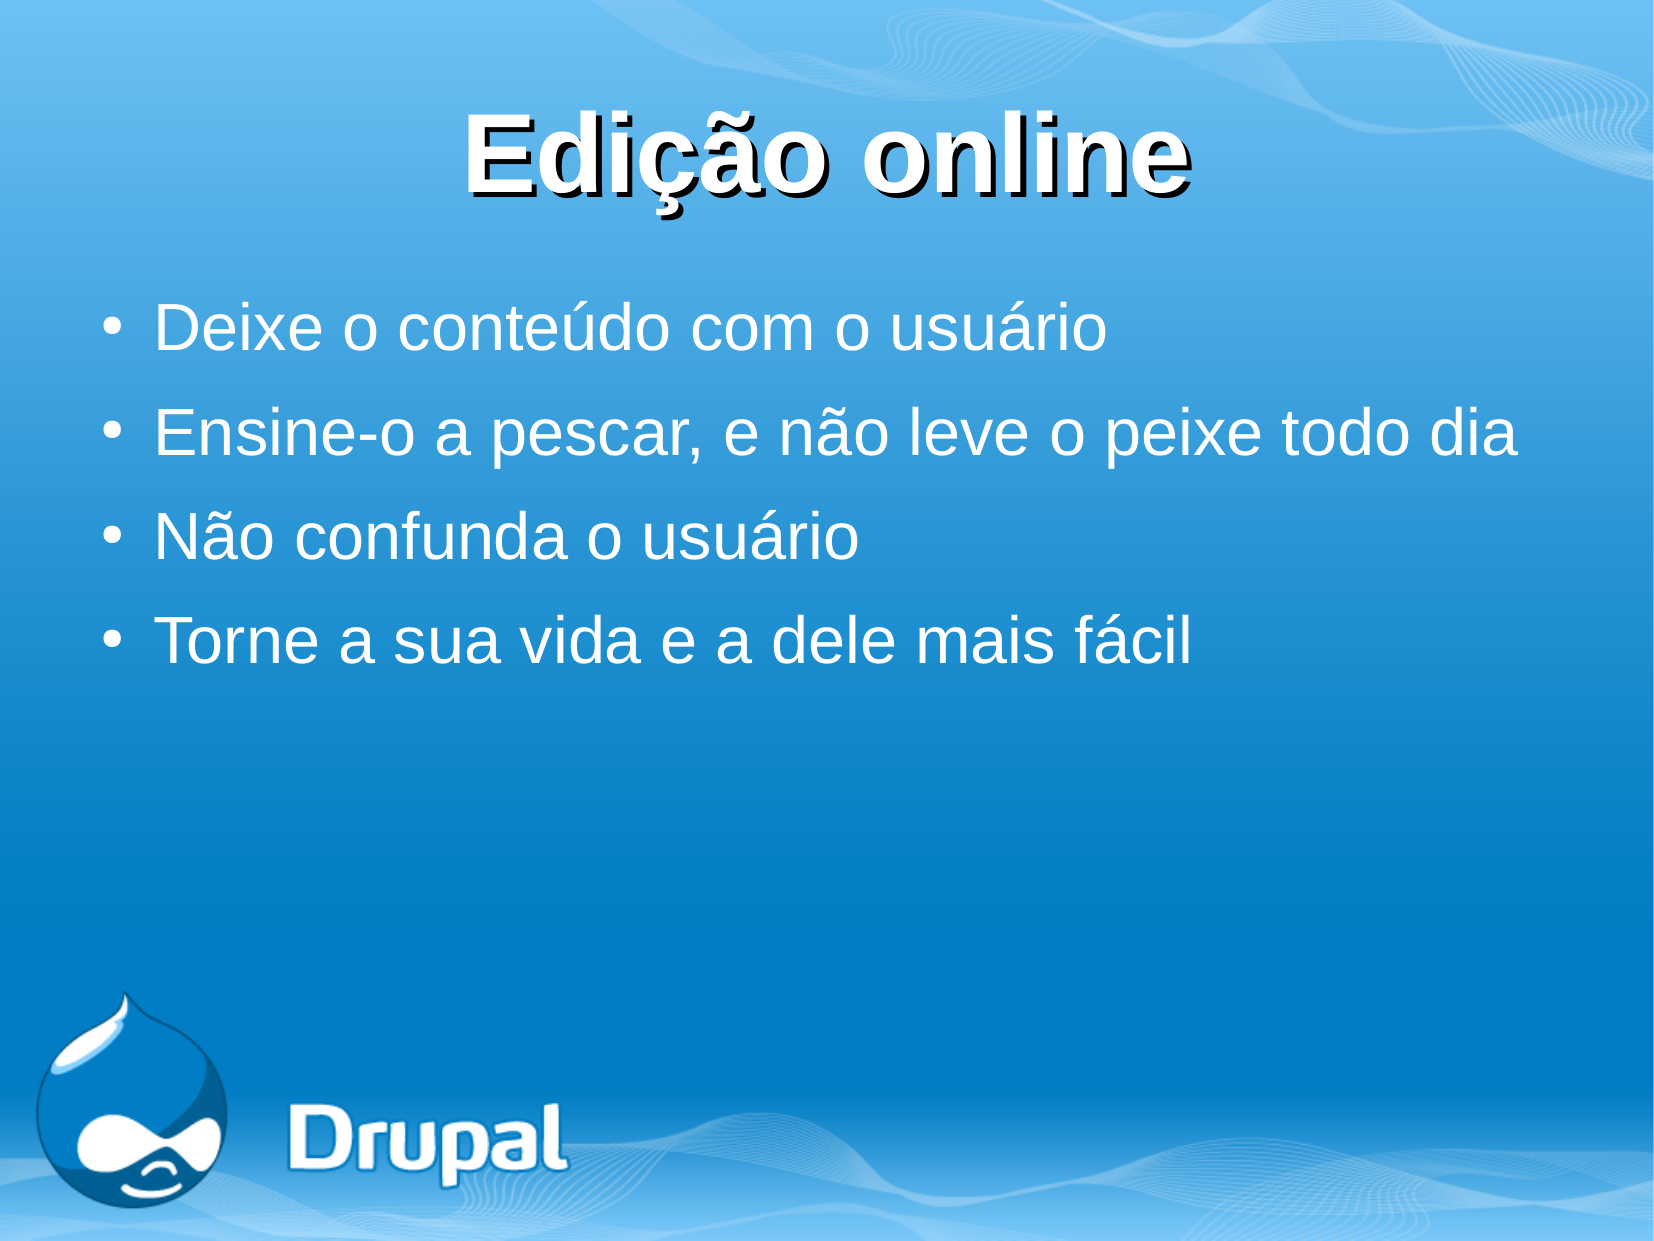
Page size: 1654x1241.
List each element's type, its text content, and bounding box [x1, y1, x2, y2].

picture [0, 0, 1654, 1241]
title Edição online [82, 49, 1571, 257]
list Deixe o conteúdo com o usuário Ensine-o a pescar, e não leve o peixe todo dia Não confunda o usuário Torne a sua vida e a dele mais fácil [82, 290, 1571, 1109]
